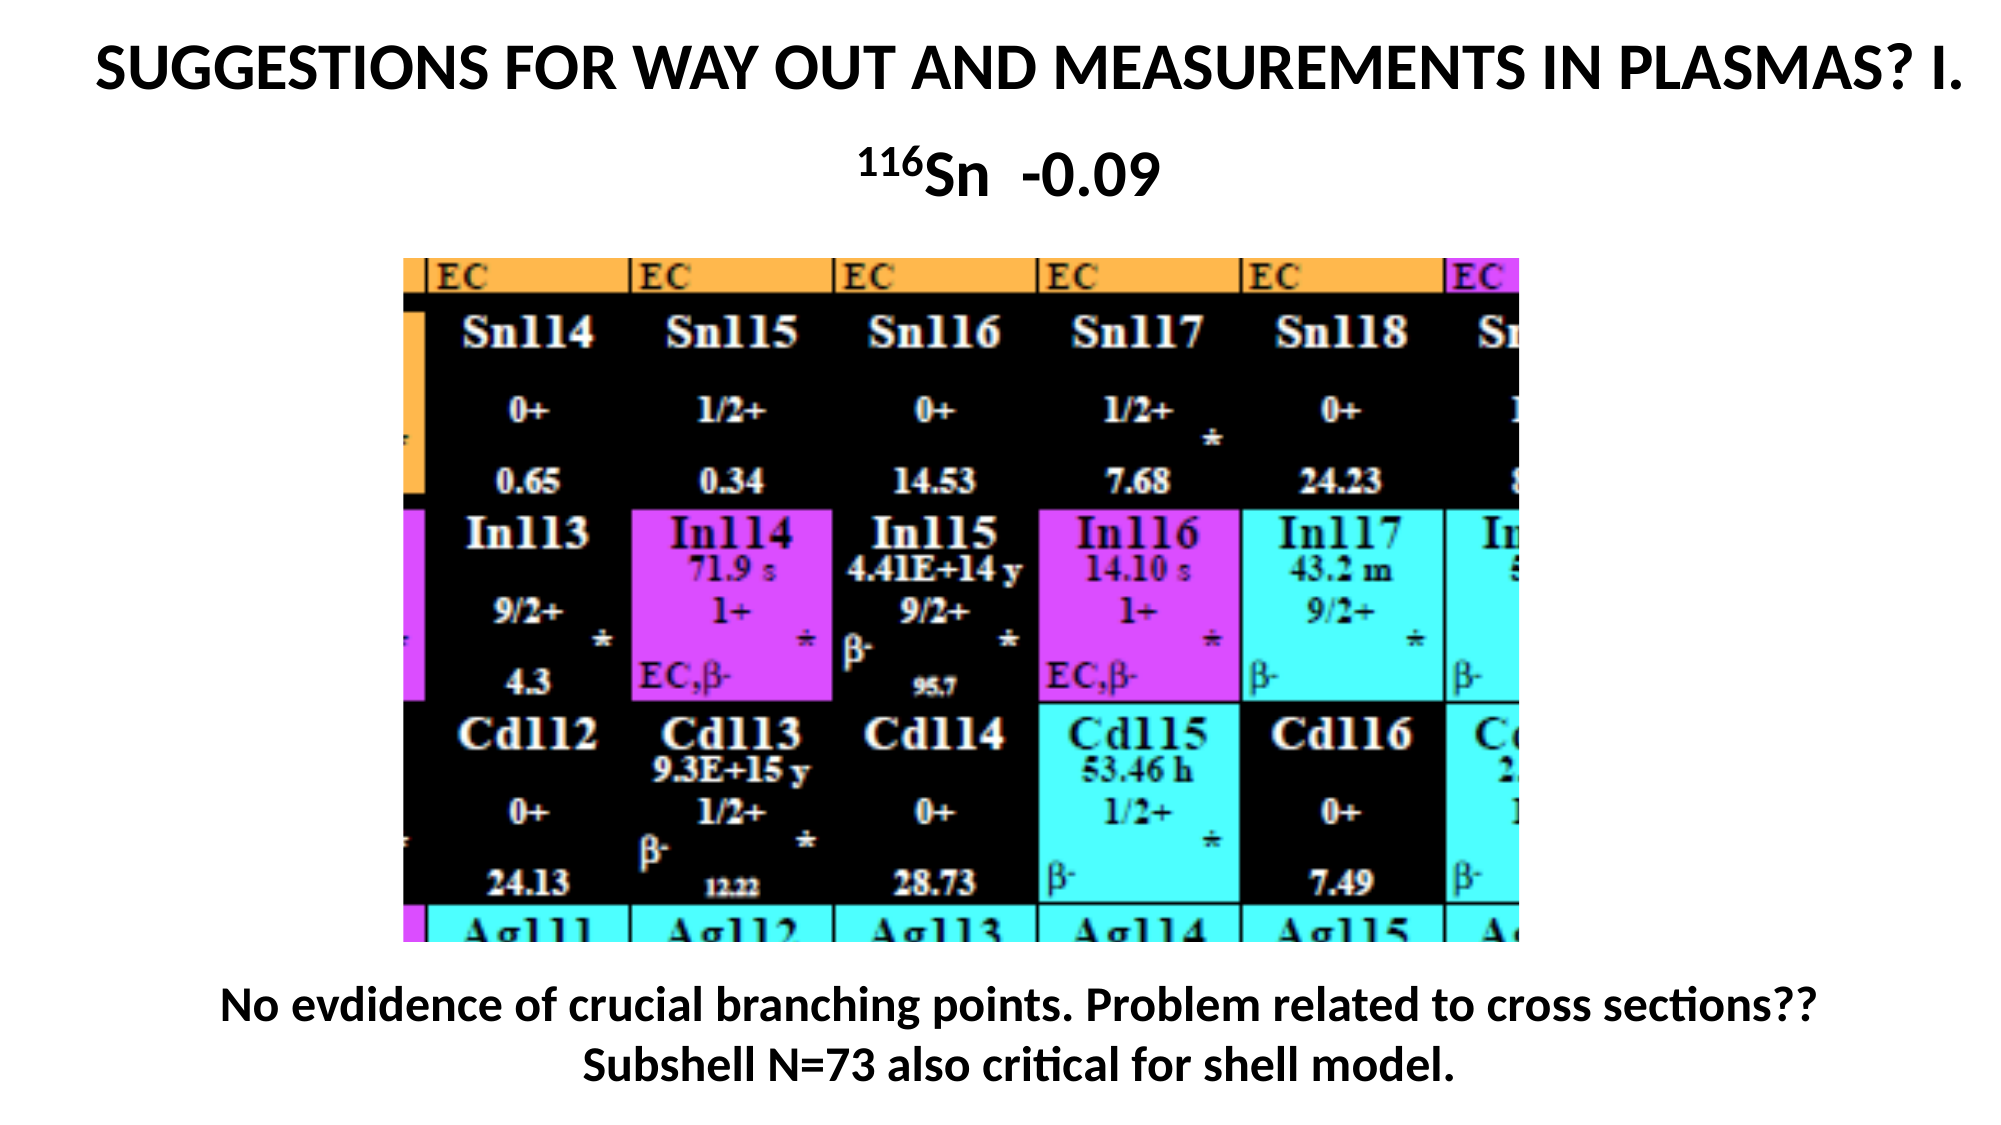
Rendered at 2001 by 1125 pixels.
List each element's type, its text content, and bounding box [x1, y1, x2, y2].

text_box No evdidence of crucial branching points. Problem related to cross sections?? Subshell N=73 also critical for shell model. [197, 964, 1842, 1101]
picture [403, 258, 1520, 942]
text_box 116Sn -0.09 [841, 123, 1326, 218]
text_box SUGGESTIONS FOR WAY OUT AND MEASUREMENTS IN PLASMAS? I. [80, 15, 2000, 112]
